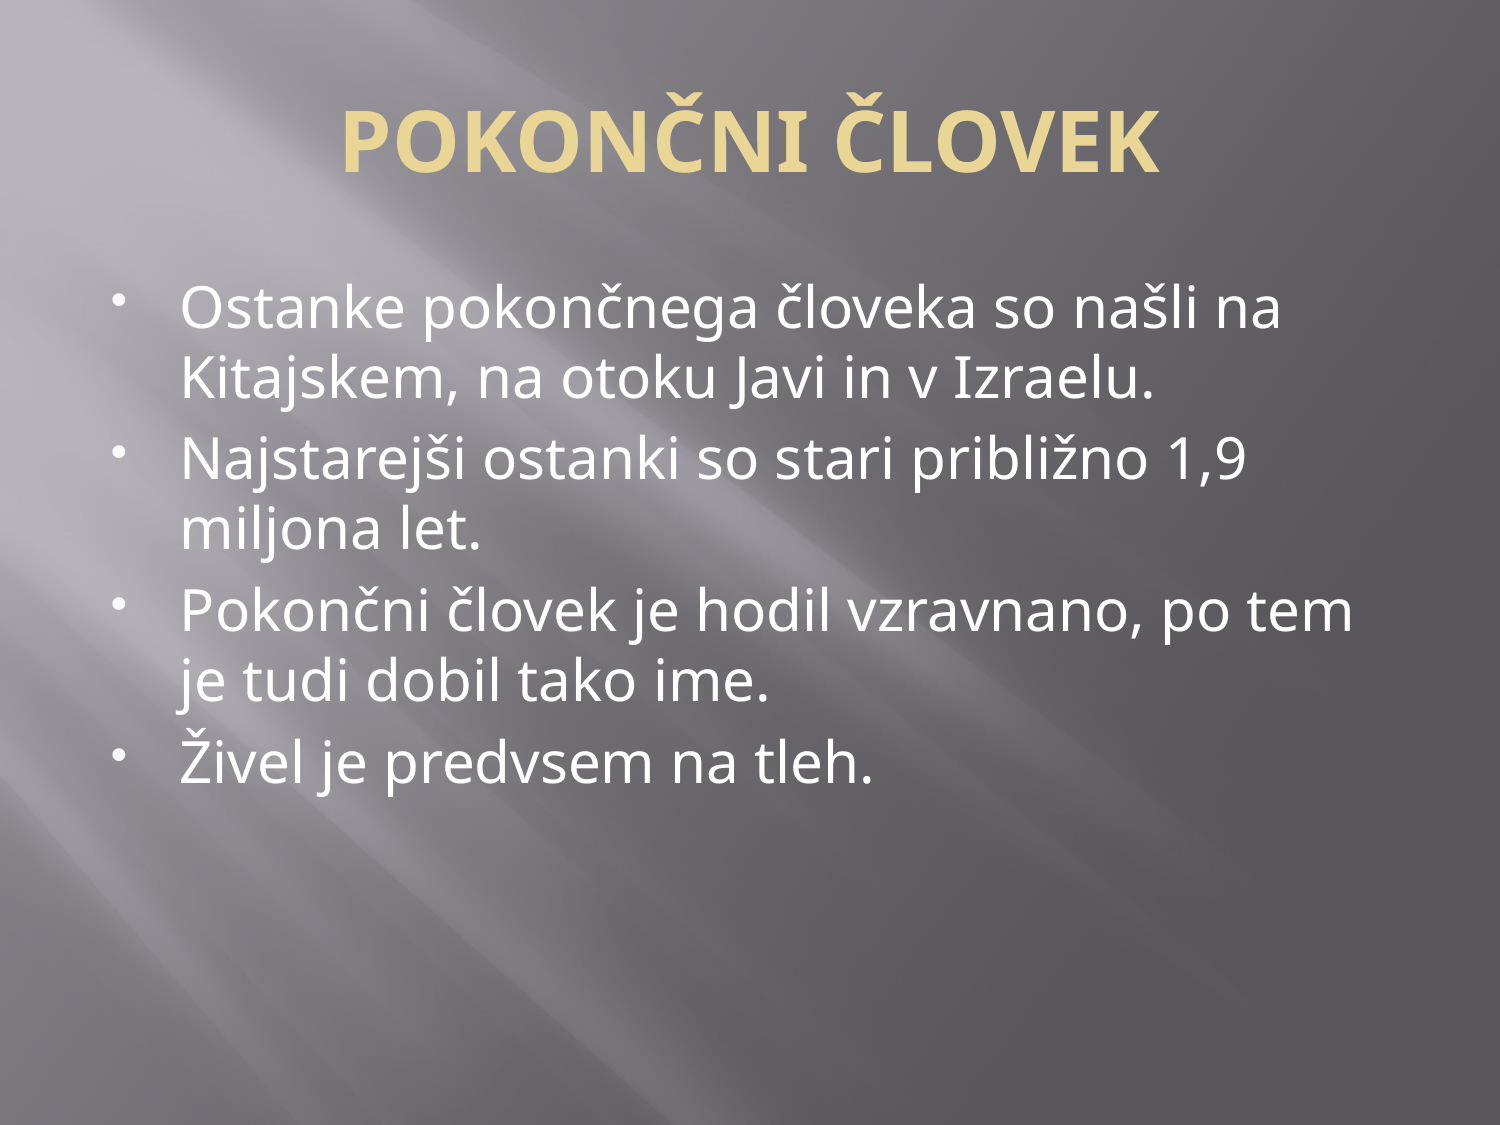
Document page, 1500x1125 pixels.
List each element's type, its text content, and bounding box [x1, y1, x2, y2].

picture [0, 0, 1500, 1125]
title POKONČNI ČLOVEK [75, 45, 1425, 233]
list Ostanke pokončnega človeka so našli na Kitajskem, na otoku Javi in v Izraelu. Najstarejši ostanki so stari približno 1,9 miljona let. Pokončni človek je hodil vzravnano, po tem je tudi dobil tako ime. Živel je predvsem na tleh. [75, 262, 1425, 1035]
